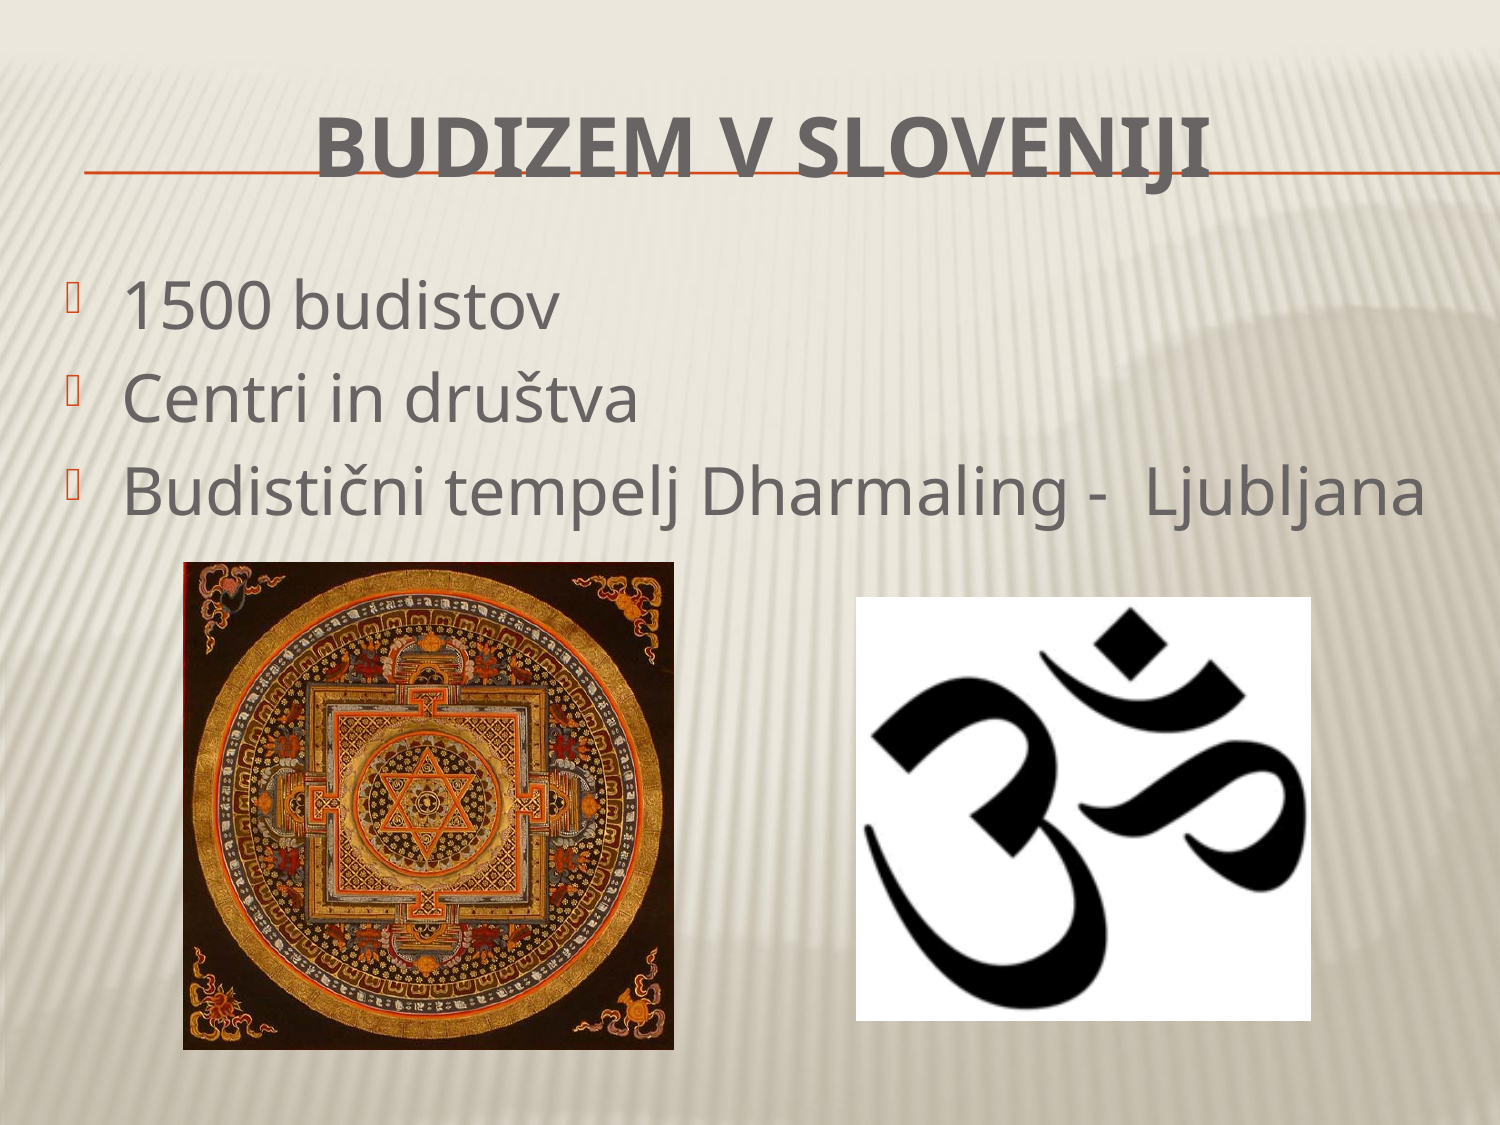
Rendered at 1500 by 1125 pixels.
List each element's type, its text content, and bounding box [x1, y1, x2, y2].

title Budizem v Sloveniji [50, 75, 1475, 213]
picture [0, 0, 1500, 1125]
list 1500 budistov Centri in društva Budistični tempelj Dharmaling - Ljubljana [50, 254, 1475, 998]
